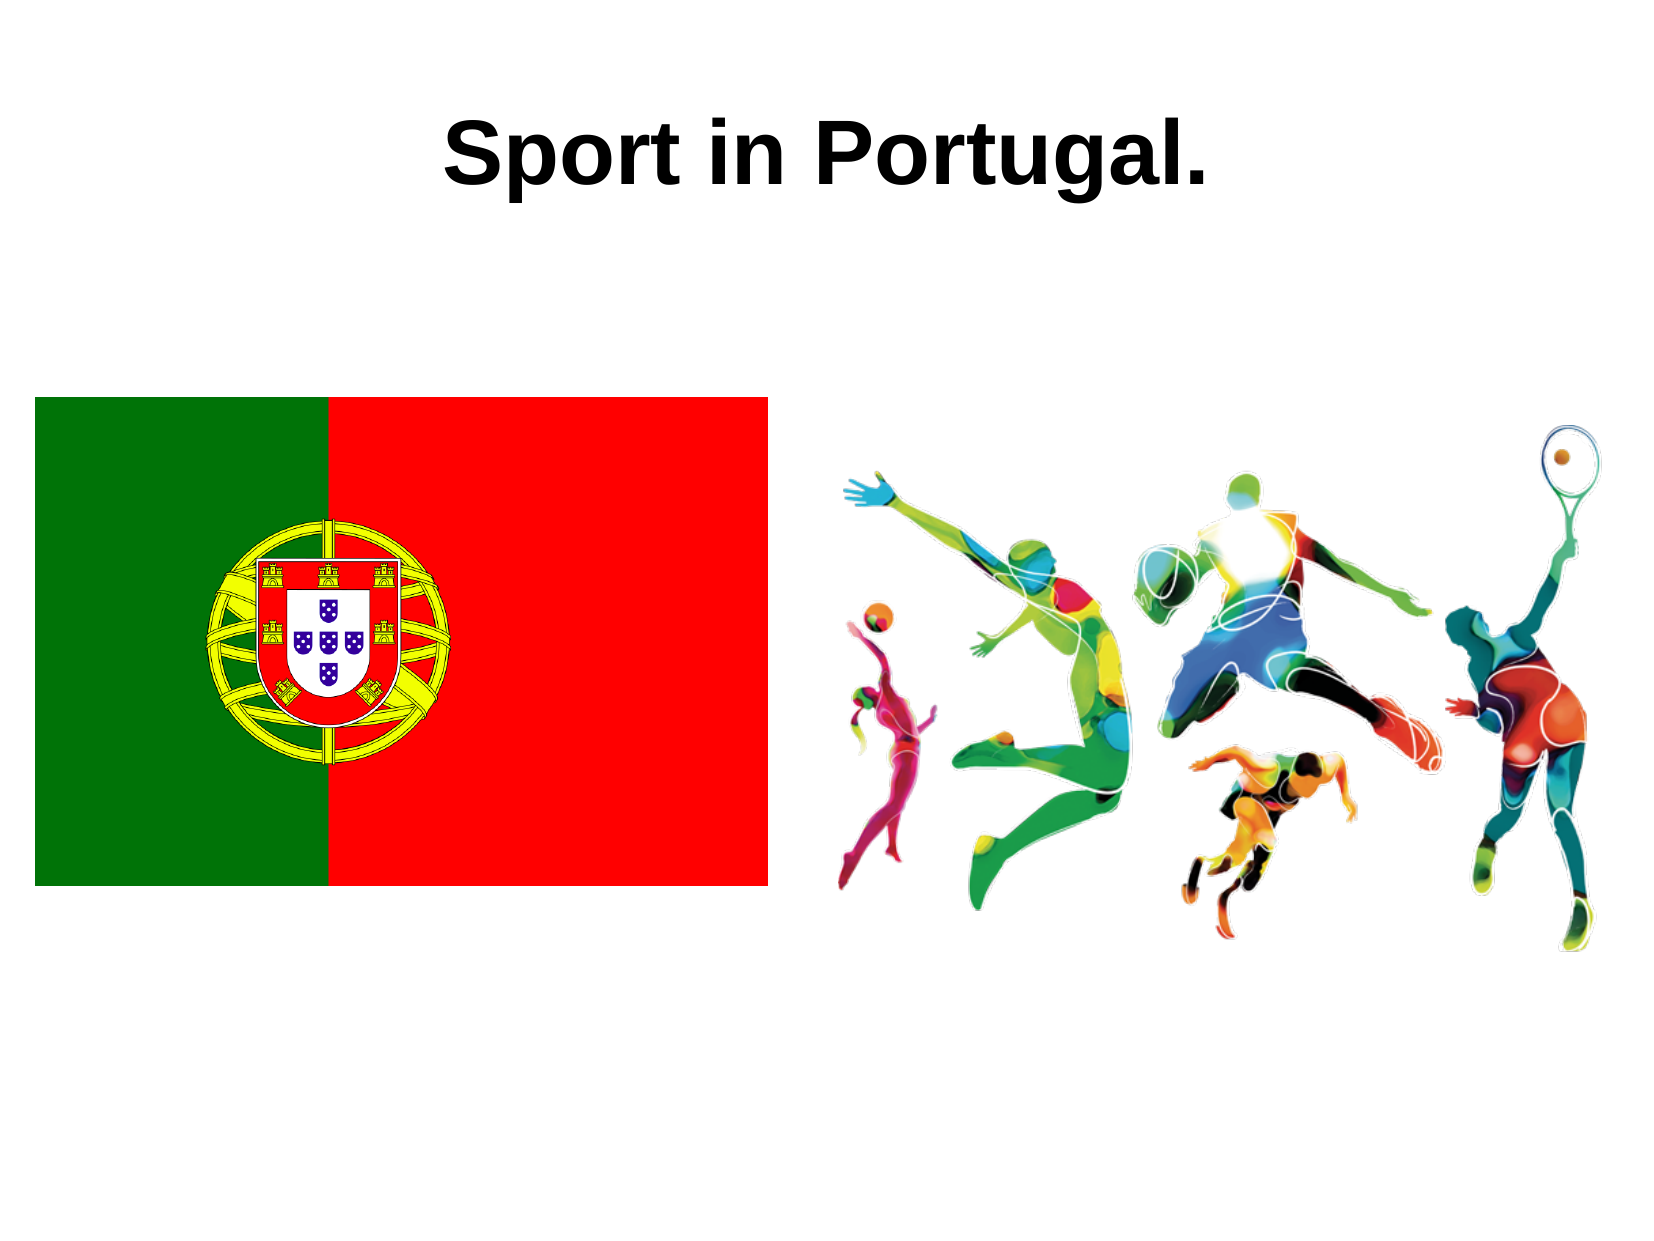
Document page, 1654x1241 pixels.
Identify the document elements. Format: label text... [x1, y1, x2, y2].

picture [35, 397, 768, 886]
picture [838, 425, 1640, 976]
title Sport in Portugal. [82, 49, 1571, 257]
